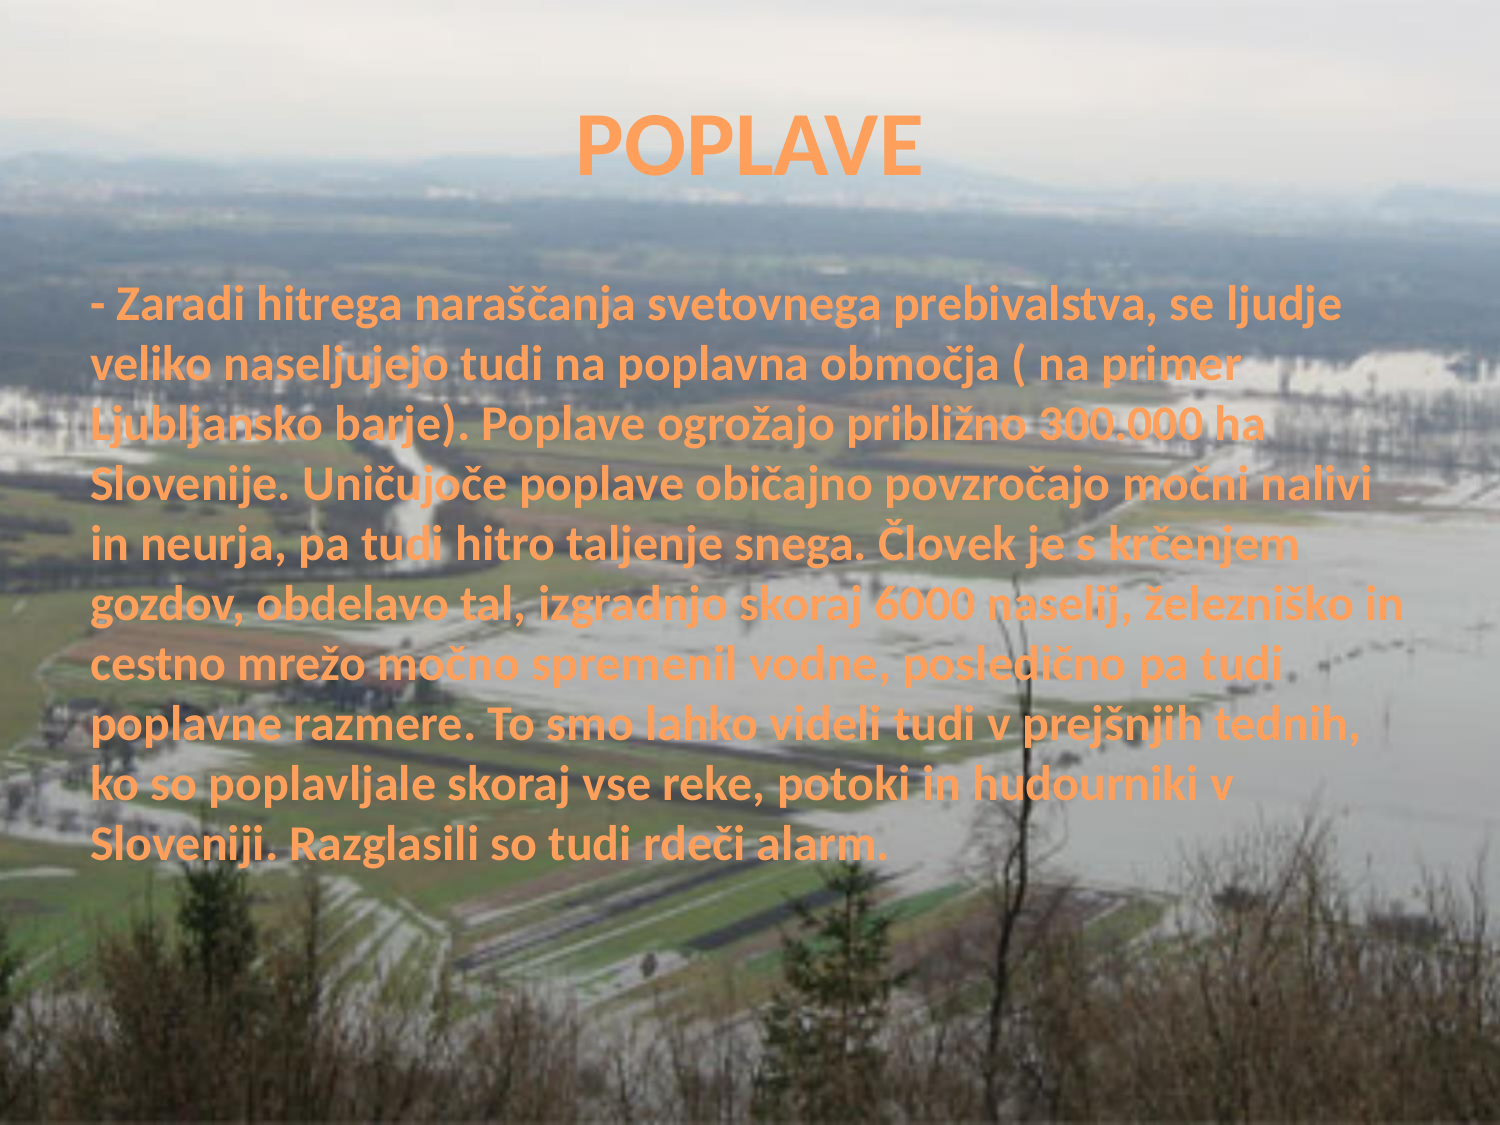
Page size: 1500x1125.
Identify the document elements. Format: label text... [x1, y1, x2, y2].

list - Zaradi hitrega naraščanja svetovnega prebivalstva, se ljudje veliko naseljujejo tudi na poplavna območja ( na primer Ljubljansko barje). Poplave ogrožajo približno 300.000 ha Slovenije. Uničujoče poplave običajno povzročajo močni nalivi in neurja, pa tudi hitro taljenje snega. Človek je s krčenjem gozdov, obdelavo tal, izgradnjo skoraj 6000 naselij, železniško in cestno mrežo močno spremenil vodne, posledično pa tudi poplavne razmere. To smo lahko videli tudi v prejšnjih tednih, ko so poplavljale skoraj vse reke, potoki in hudourniki v Sloveniji. Razglasili so tudi rdeči alarm. [75, 262, 1425, 1005]
title POPLAVE [75, 45, 1425, 233]
picture [0, 0, 1500, 1125]
